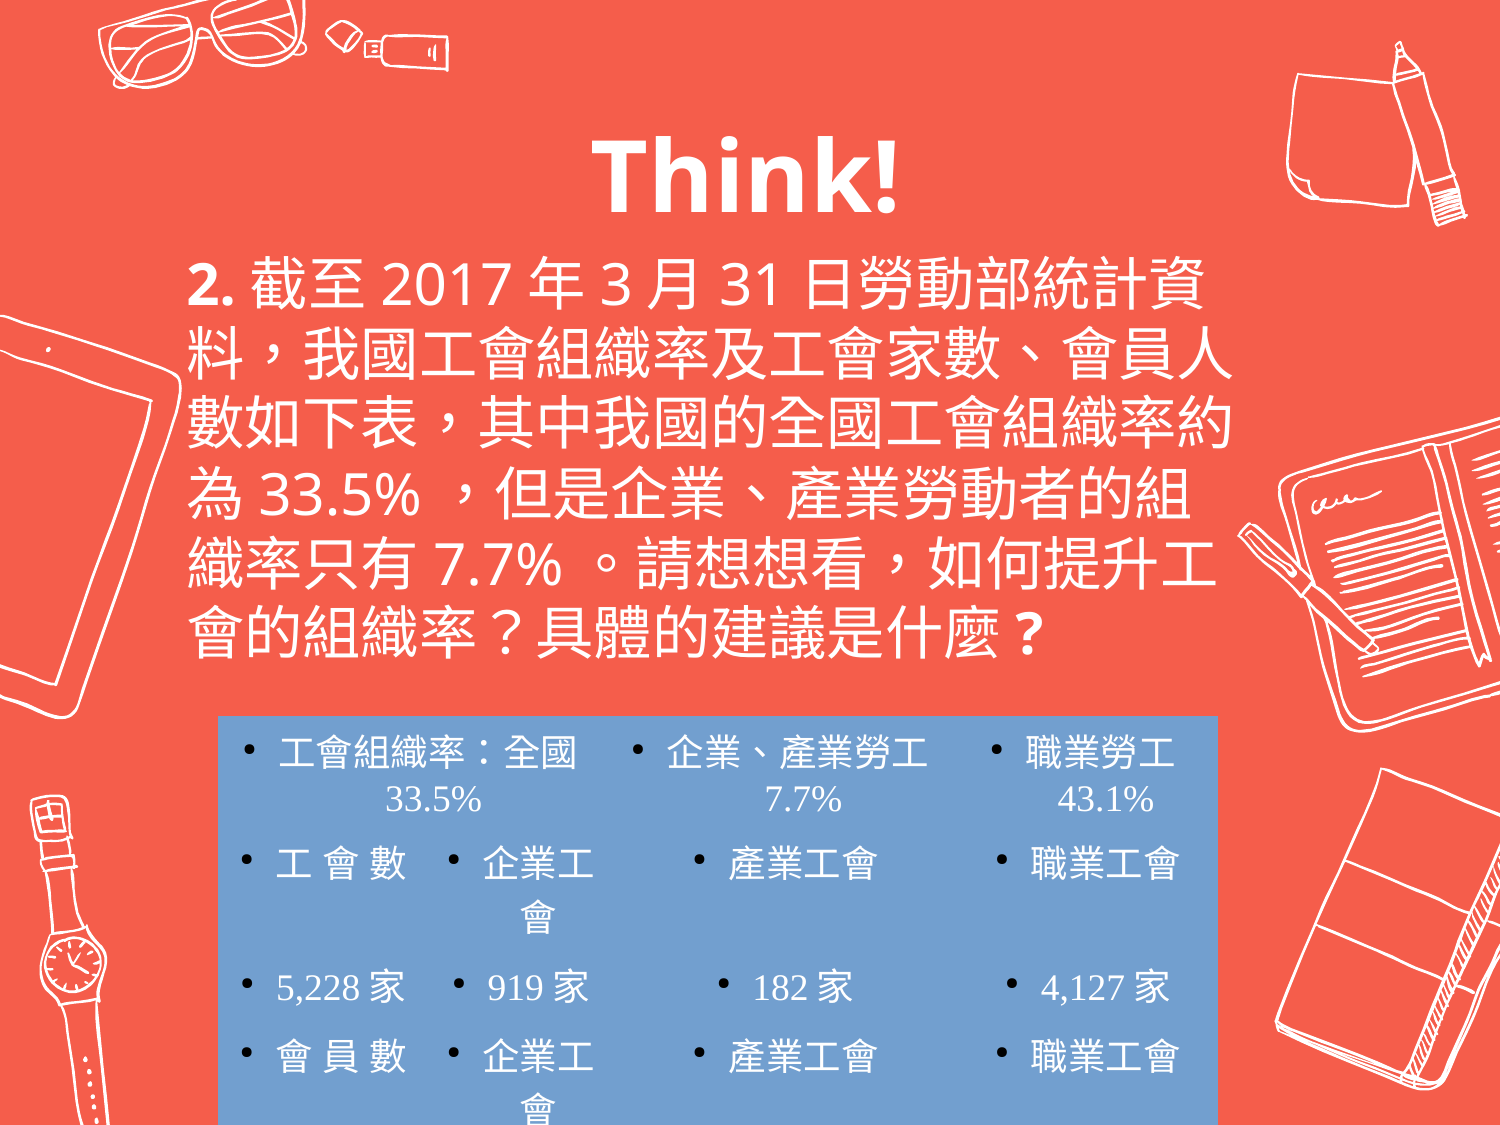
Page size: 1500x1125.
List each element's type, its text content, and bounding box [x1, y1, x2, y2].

table_cell 919家 [429, 950, 613, 1019]
title Think! [277, 66, 1215, 231]
table_cell 5,228家 [218, 950, 429, 1019]
table_header 職業勞工43.1% [958, 716, 1218, 827]
table_cell 企業工會 [429, 827, 613, 950]
table_cell 產業工會 [613, 1019, 958, 1125]
table_cell 182家 [613, 950, 958, 1019]
table_cell 職業工會 [958, 1019, 1218, 1125]
table_cell 產業工會 [613, 827, 958, 950]
subtitle 2.截至2017年3月31日勞動部統計資料，我國工會組織率及工會家數、會員人數如下表，其中我國的全國工會組織率約為33.5%，但是企業、產業勞動者的組織率只有7.7%。請想想看，如何提升工會的組織率？具體的建議是什麼? [171, 231, 1258, 551]
table_header 企業、產業勞工7.7% [613, 716, 958, 827]
table_cell 會 員 數 [218, 1019, 429, 1125]
table_cell 職業工會 [958, 827, 1218, 950]
table_cell 工 會 數 [218, 827, 429, 950]
table_cell 4,127家 [958, 950, 1218, 1019]
table_cell 企業工會 [429, 1019, 613, 1125]
table_header 工會組織率：全國33.5% [218, 716, 613, 827]
